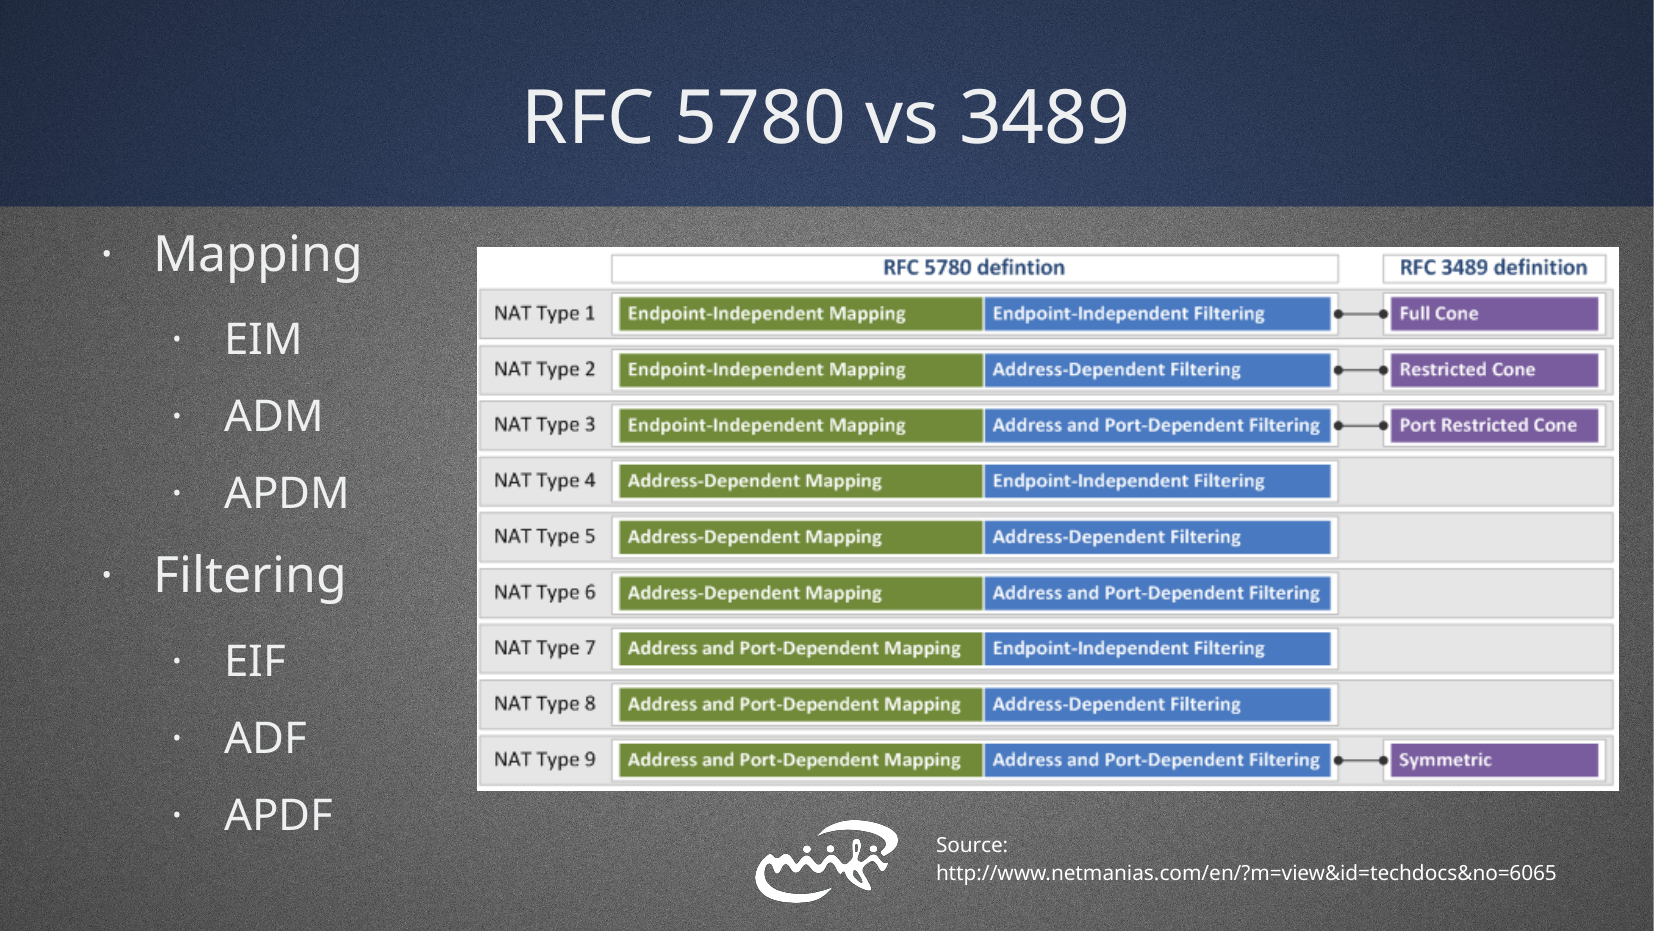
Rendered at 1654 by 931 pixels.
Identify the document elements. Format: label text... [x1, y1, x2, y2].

list Mapping EIM ADM APDM Filtering EIF ADF APDF [82, 217, 809, 775]
picture [0, 0, 1654, 931]
text_box Source: http://www.netmanias.com/en/?m=view&id=techdocs&no=6065 [921, 822, 1628, 887]
title RFC 5780 vs 3489 [82, 36, 1571, 193]
